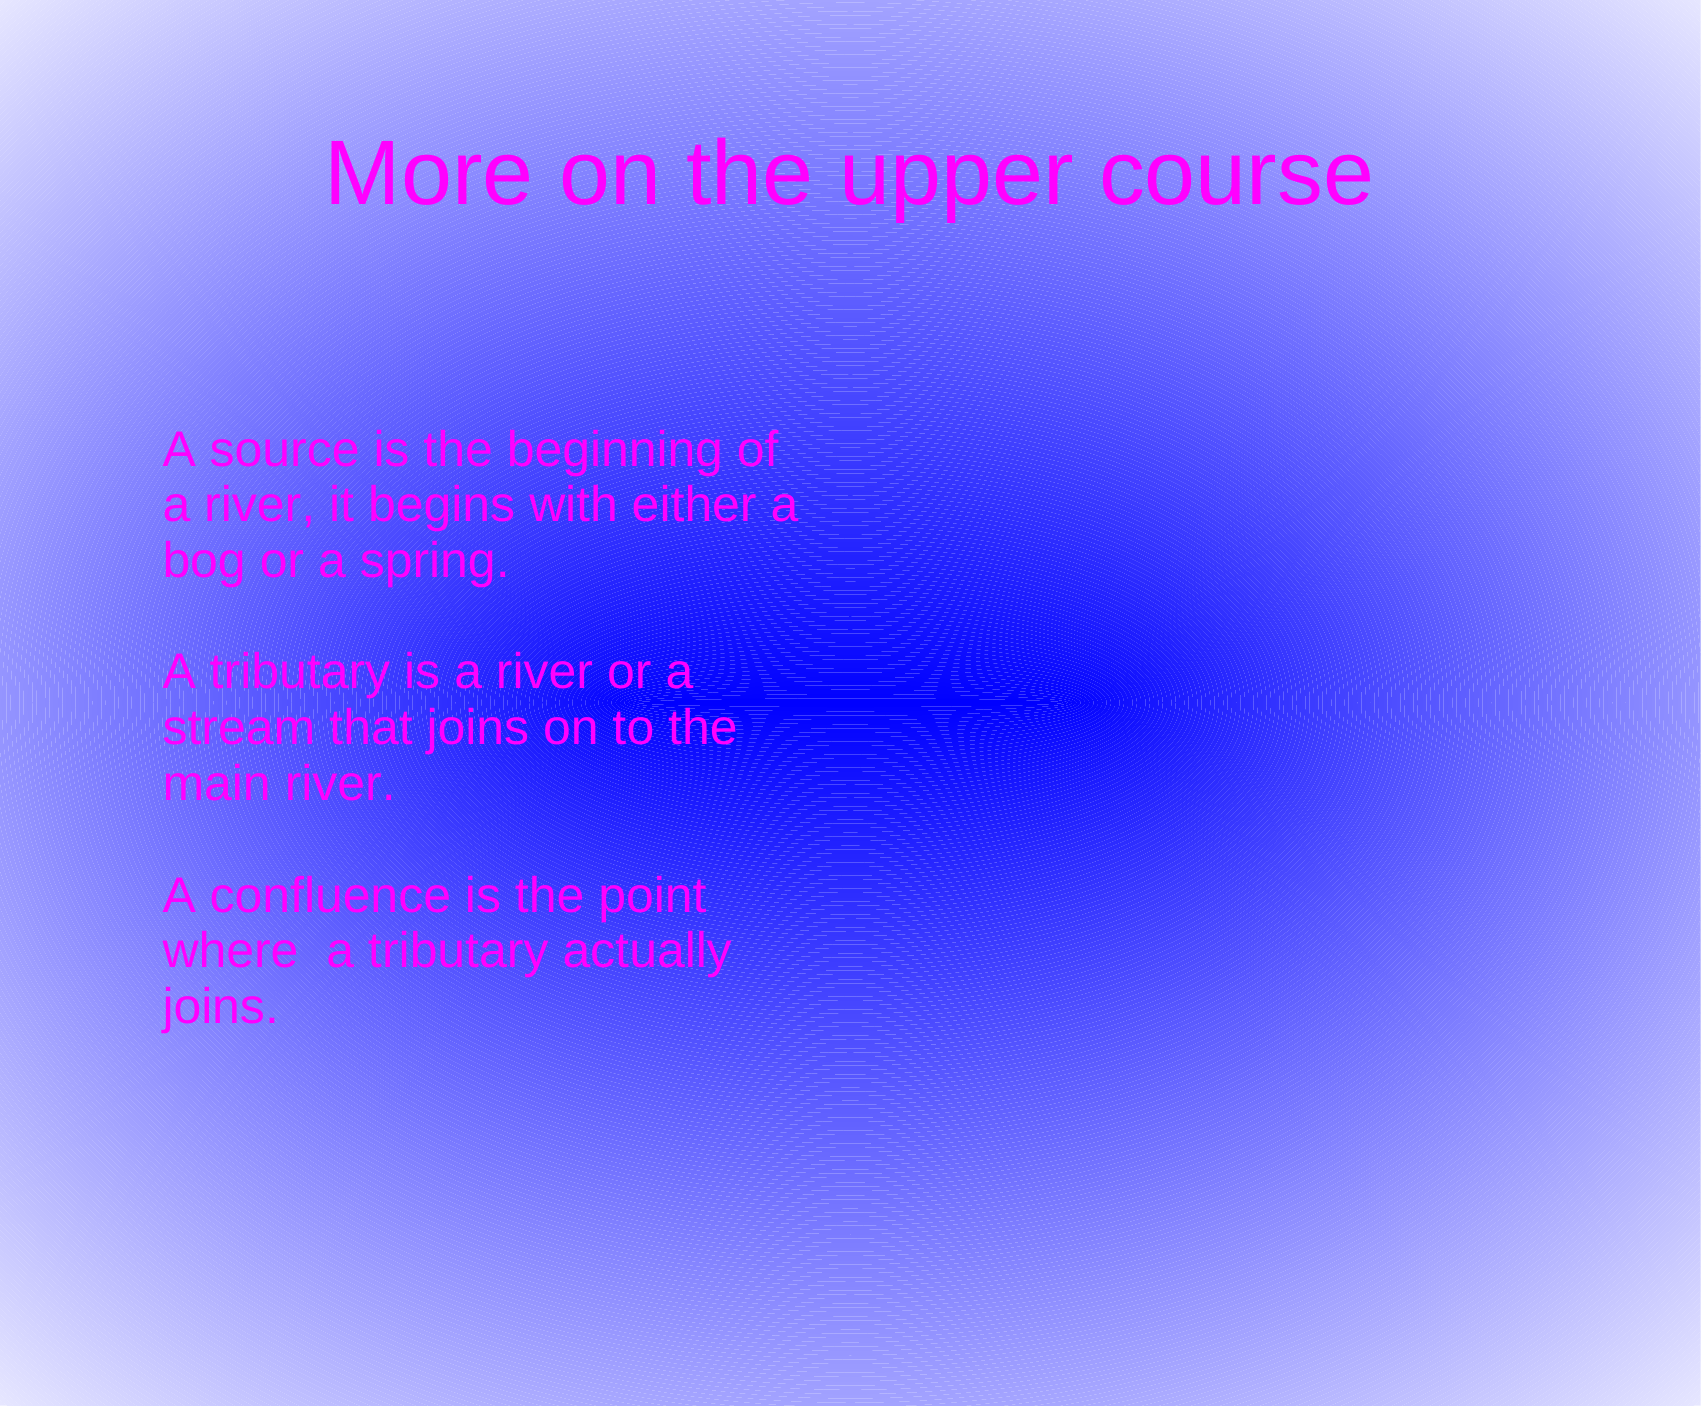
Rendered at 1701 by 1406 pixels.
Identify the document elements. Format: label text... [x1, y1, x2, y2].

text_box A source is the beginning of a river, it begins with either a bog or a spring. A tributary is a river or a stream that joins on to the main river. A confluence is the point where a tributary actually joins. [147, 413, 827, 1042]
title More on the upper course [84, 55, 1616, 291]
